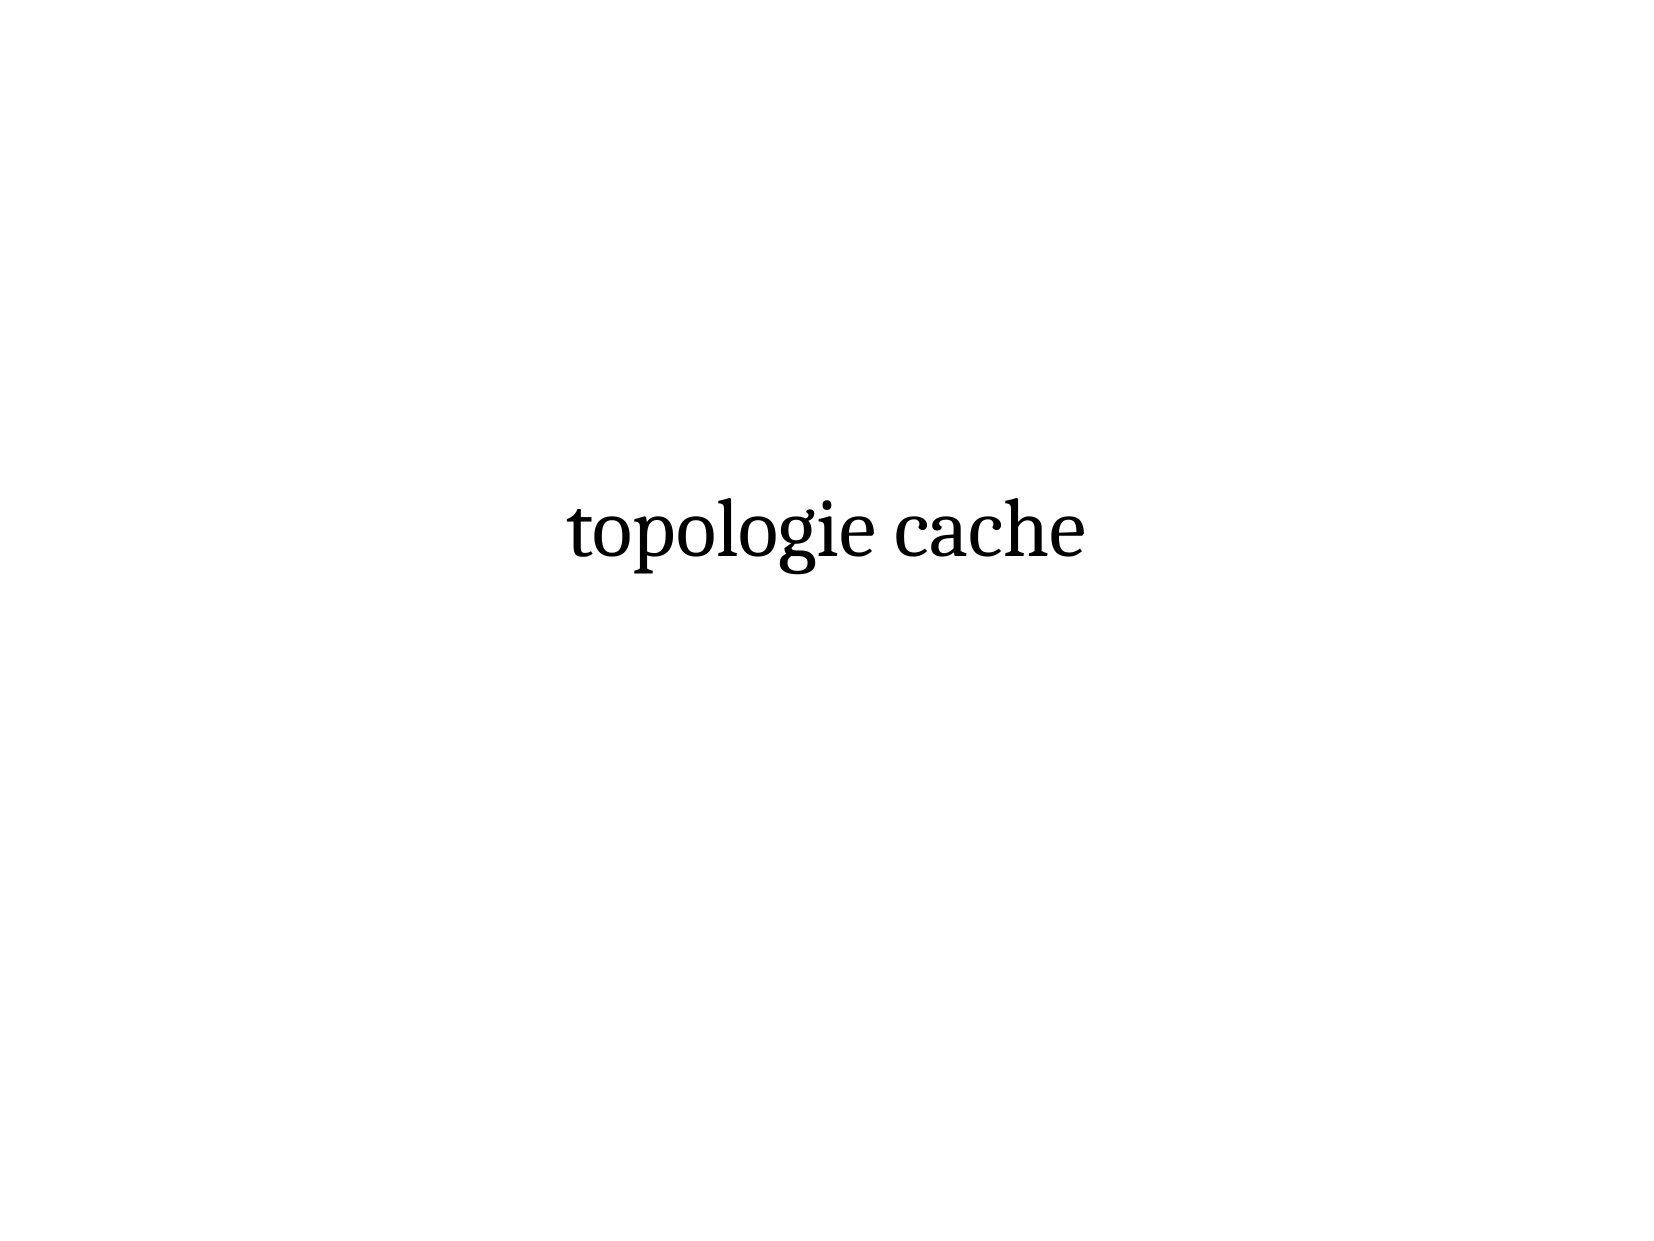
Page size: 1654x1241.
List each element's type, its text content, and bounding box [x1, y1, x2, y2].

subtitle topologie cache [82, 49, 1571, 1010]
